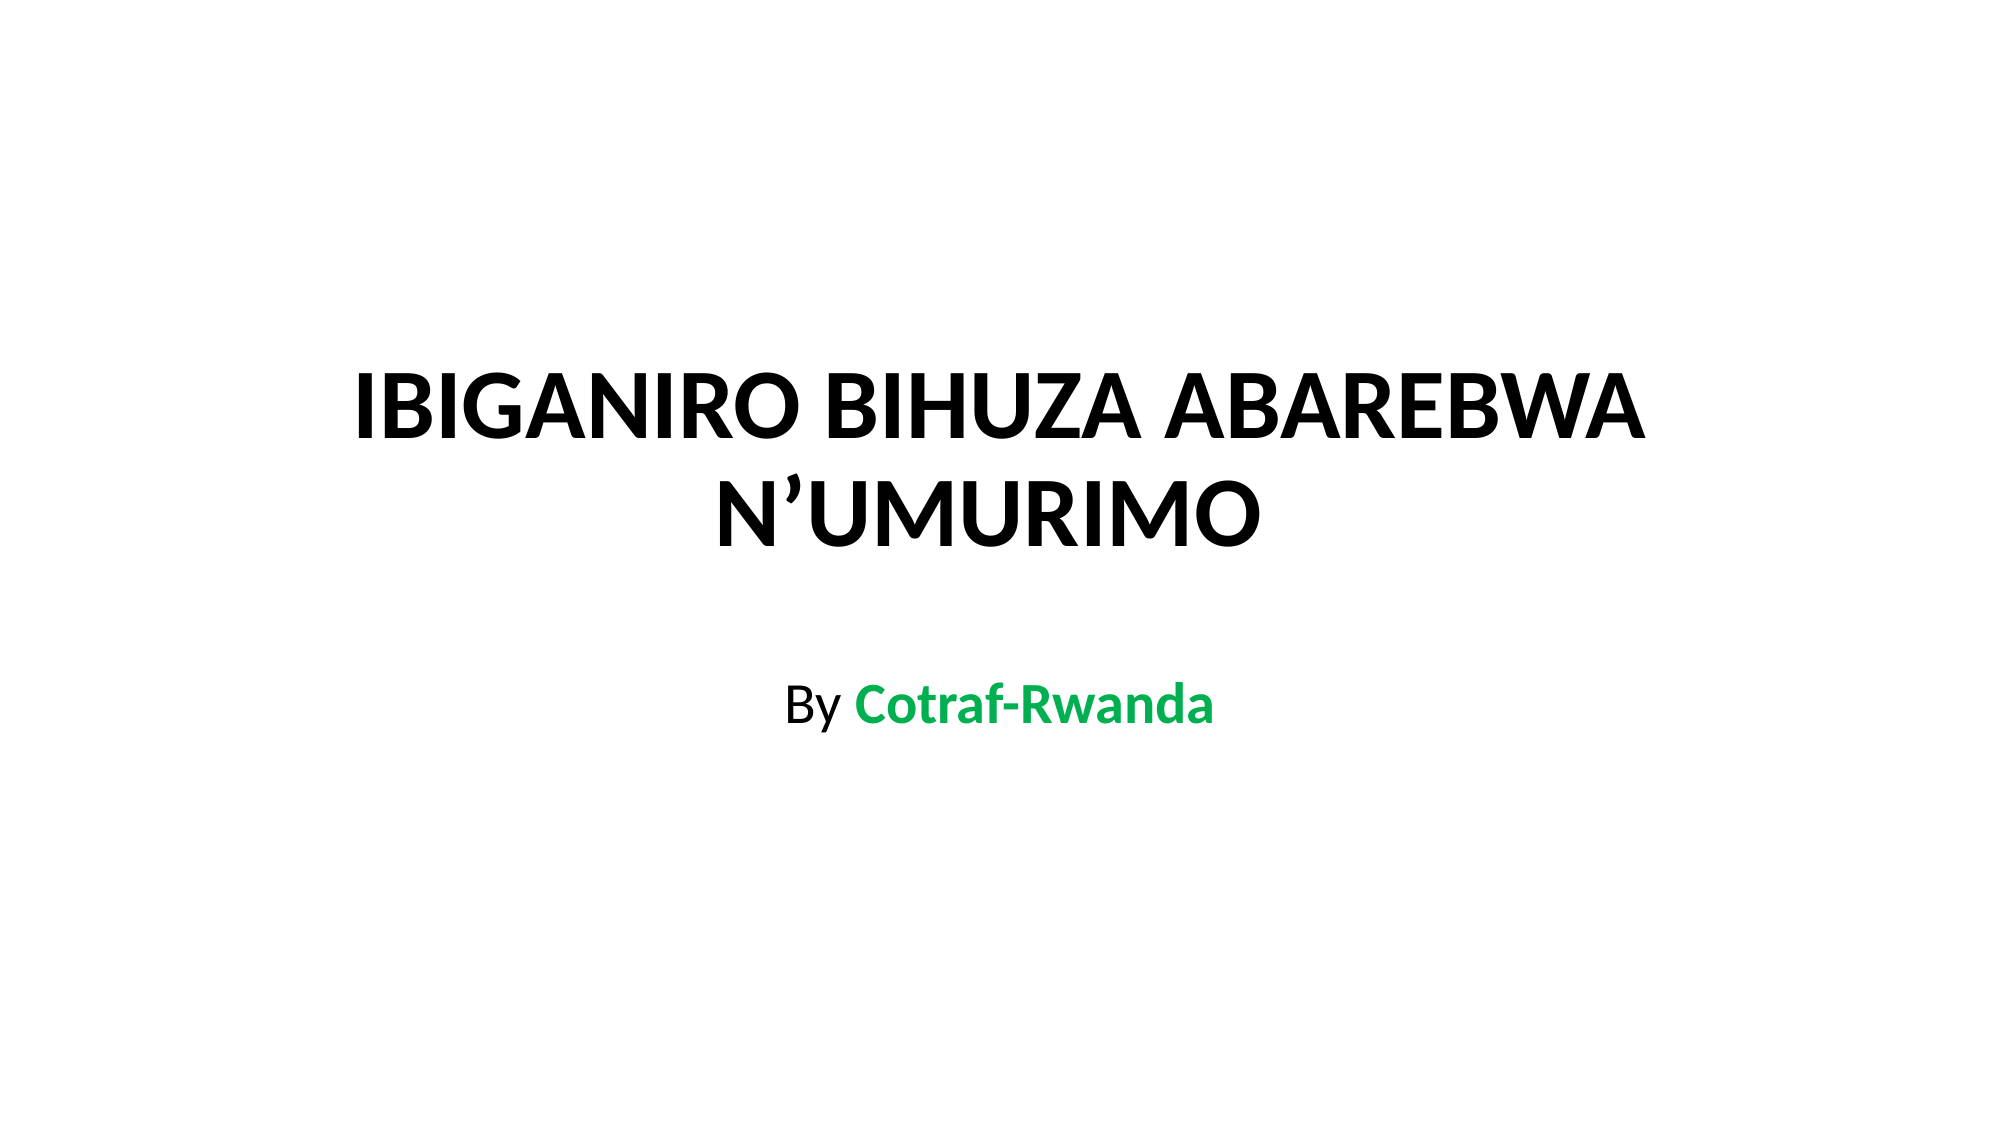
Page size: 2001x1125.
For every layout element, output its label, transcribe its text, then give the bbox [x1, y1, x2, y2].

text_box By Cotraf-Rwanda [249, 575, 1750, 744]
title IBIGANIRO BIHUZA ABAREBWA N’UMURIMO [249, 184, 1750, 575]
